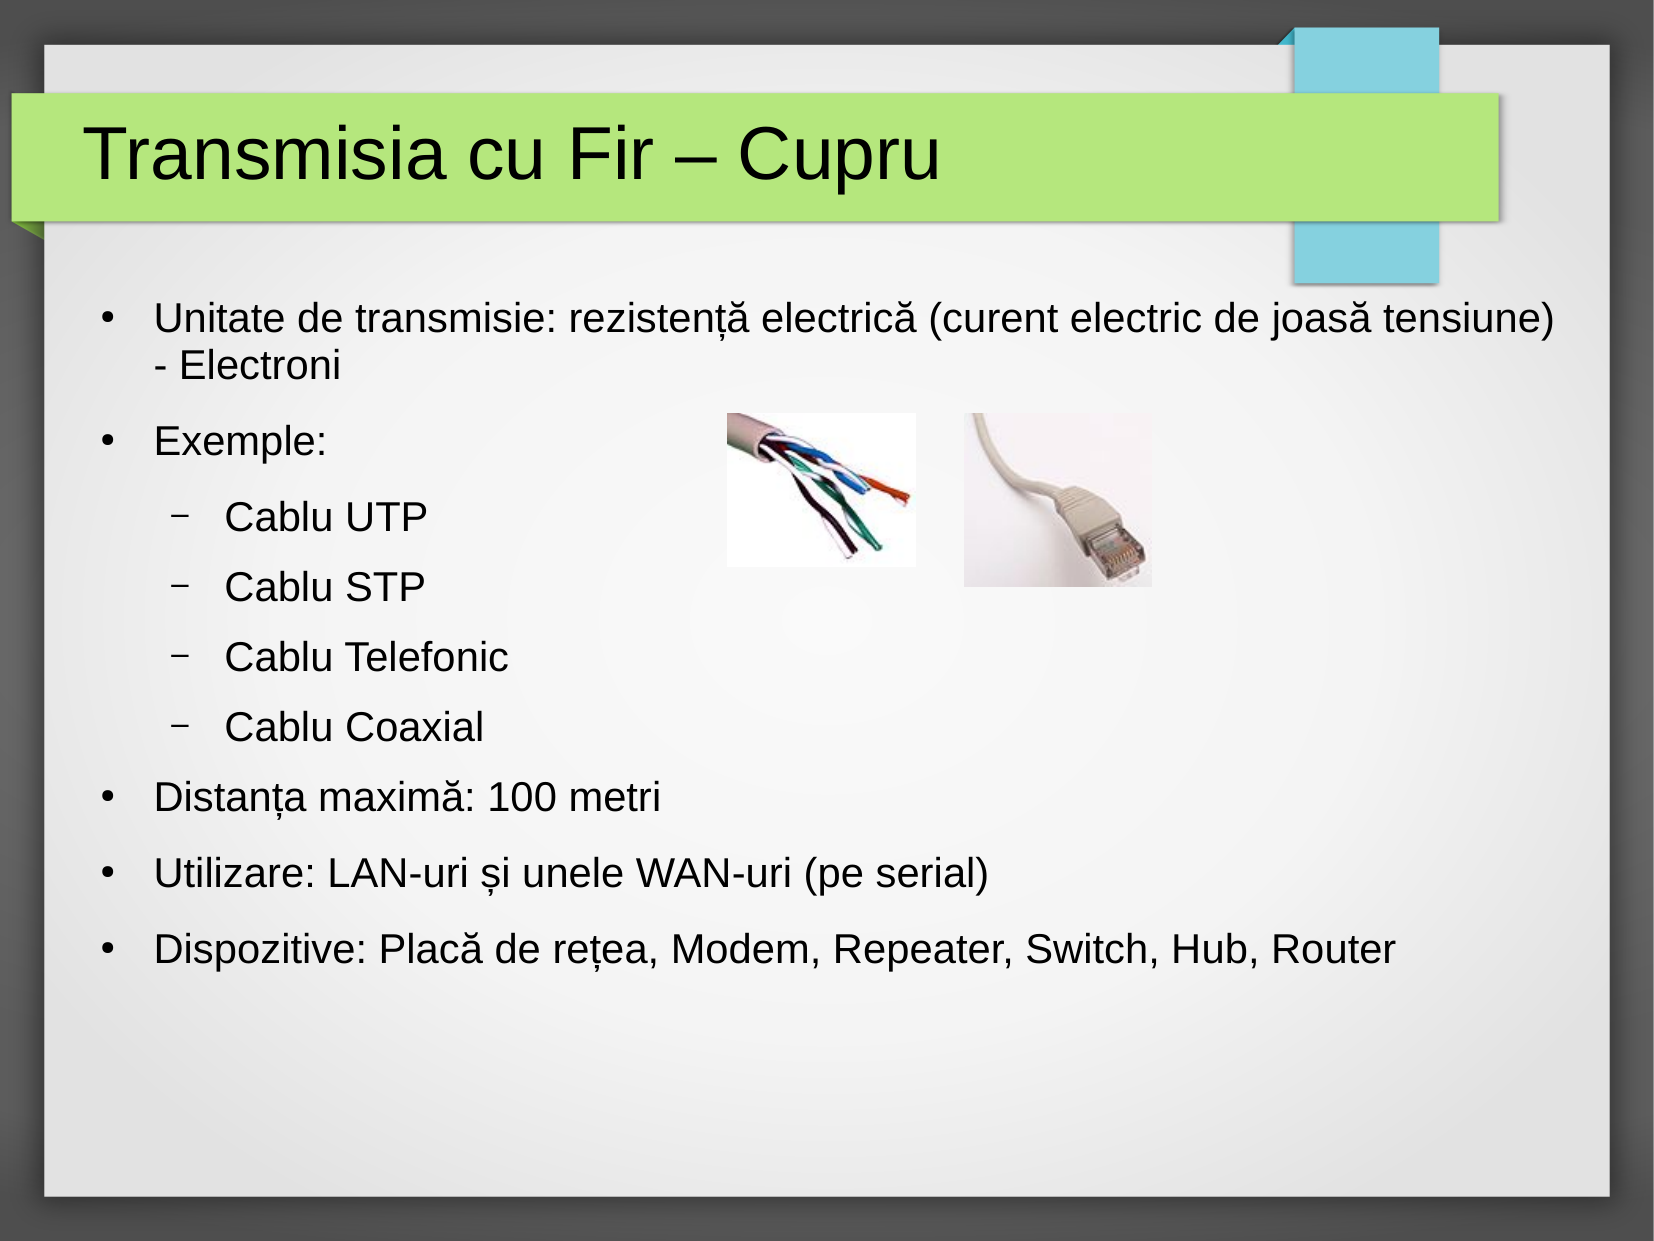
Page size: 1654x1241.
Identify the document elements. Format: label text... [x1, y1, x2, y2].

picture [0, 0, 1654, 1241]
list Unitate de transmisie: rezistență electrică (curent electric de joasă tensiune) - Electroni Exemple: Cablu UTP Cablu STP Cablu Telefonic Cablu Coaxial Distanța maximă: 100 metri Utilizare: LAN-uri și unele WAN-uri (pe serial) Dispozitive: Placă de rețea, Modem, Repeater, Switch, Hub, Router [82, 295, 1571, 1015]
title Transmisia cu Fir – Cupru [82, 94, 1264, 213]
